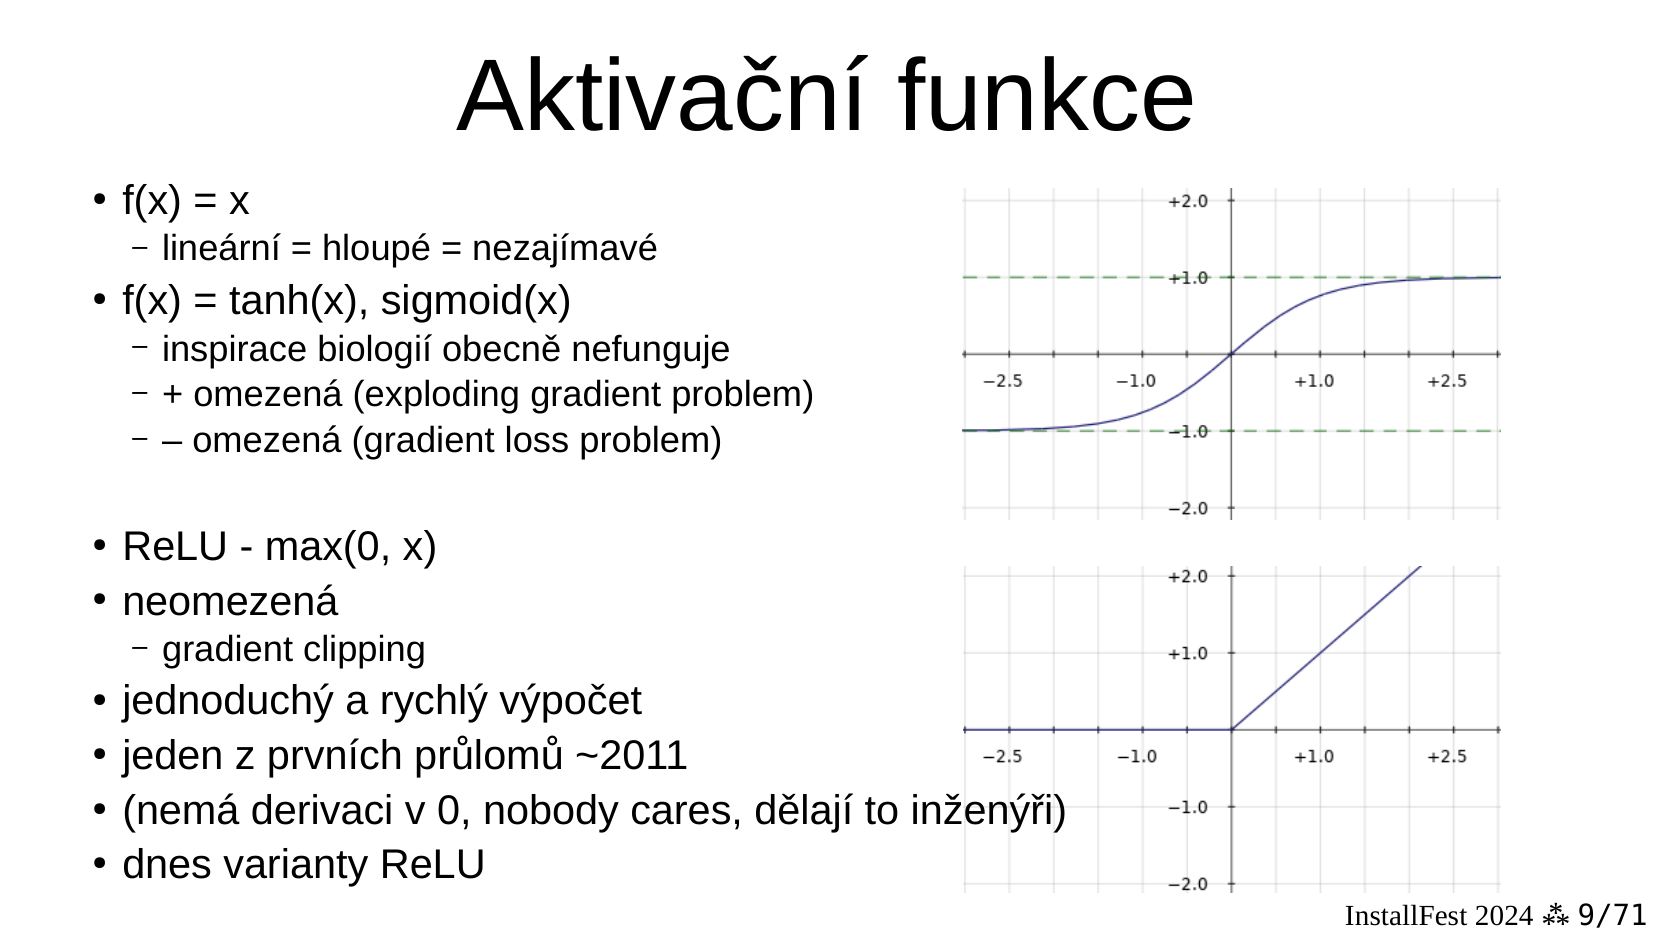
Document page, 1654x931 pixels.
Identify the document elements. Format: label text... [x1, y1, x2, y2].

picture [962, 188, 1501, 520]
title Aktivační funkce [82, 38, 1571, 153]
list f(x) = x lineární = hloupé = nezajímavé f(x) = tanh(x), sigmoid(x) inspirace biologií obecně nefunguje + omezená (exploding gradient problem) – omezená (gradient loss problem) ReLU - max(0, x) neomezená gradient clipping jednoduchý a rychlý výpočet jeden z prvních průlomů ~2011 (nemá derivaci v 0, nobody cares, dělají to inženýři) dnes varianty ReLU [82, 176, 1571, 901]
